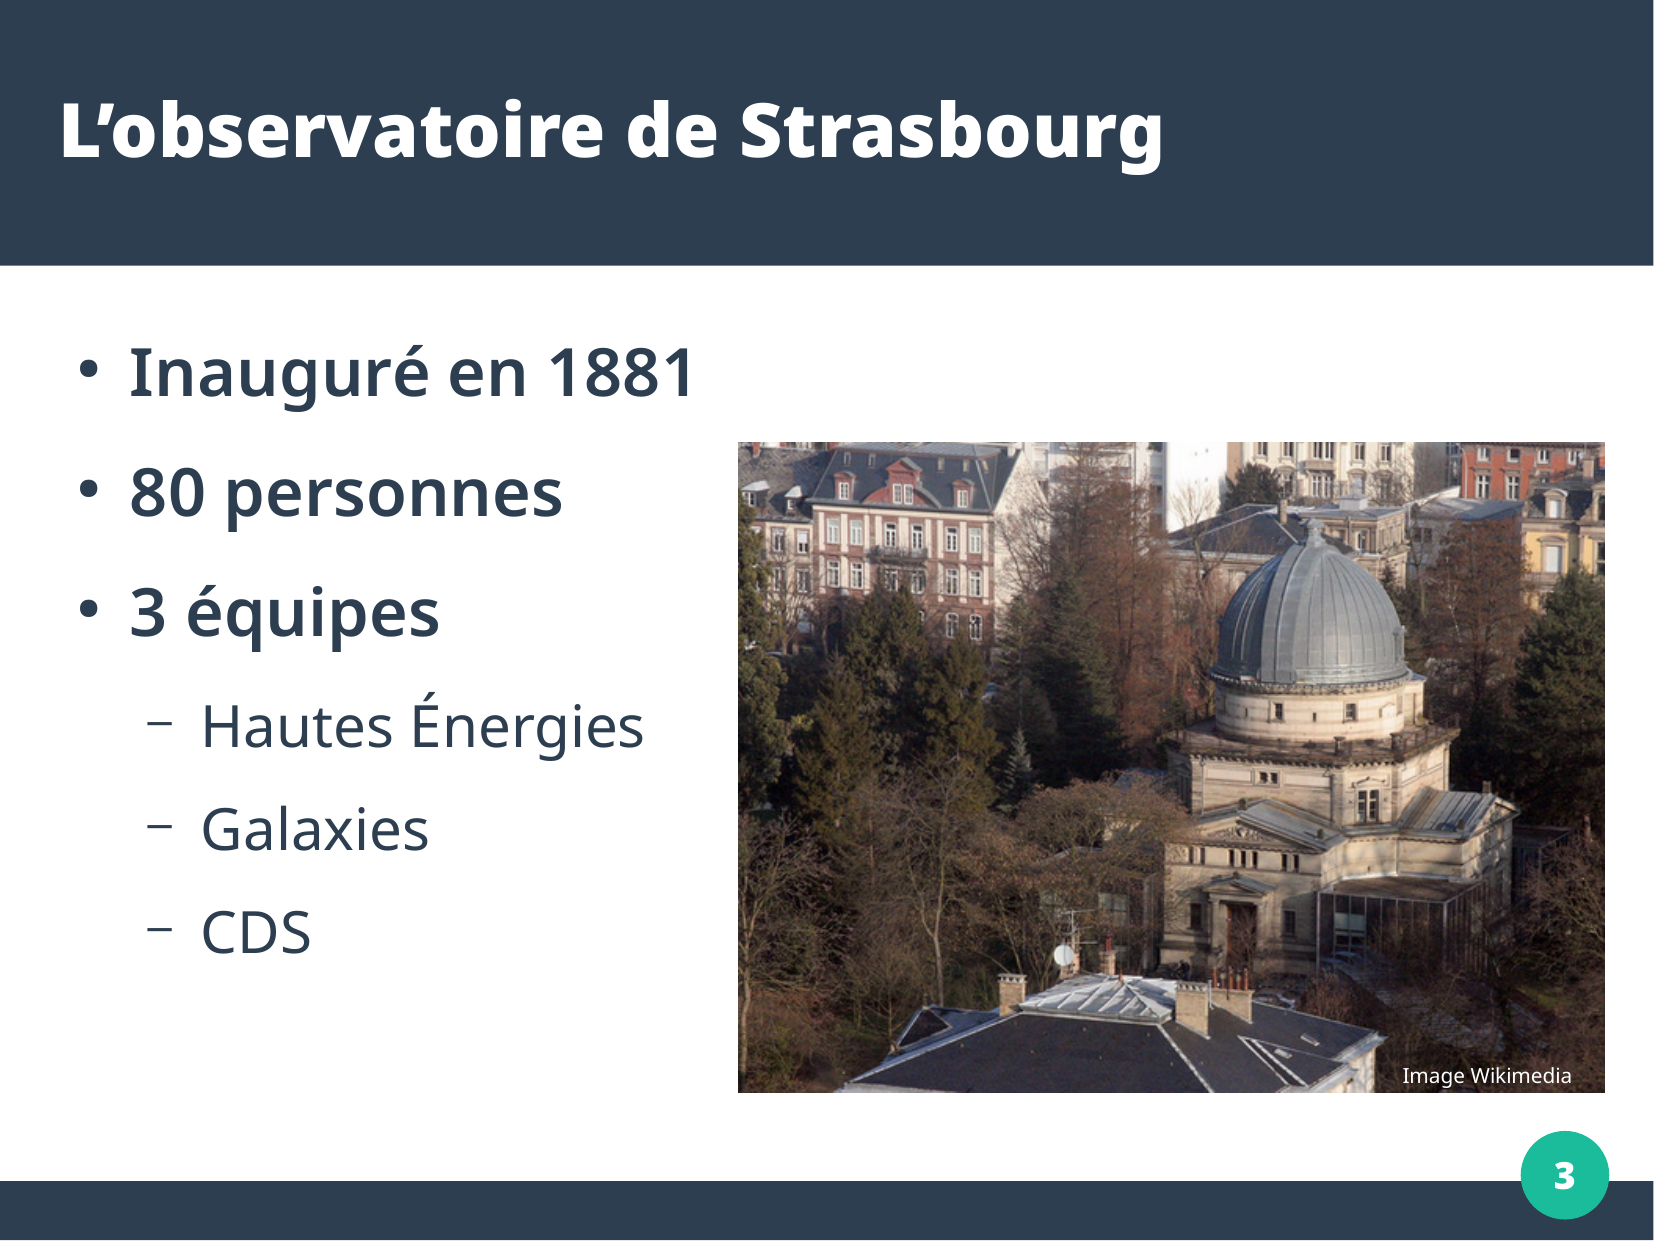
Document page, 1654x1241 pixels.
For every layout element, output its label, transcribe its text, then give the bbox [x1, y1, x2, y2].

text_box Image Wikimedia [1387, 1053, 1625, 1093]
title L’observatoire de Strasbourg [59, 49, 1595, 207]
list Inauguré en 1881 80 personnes 3 équipes Hautes Énergies Galaxies CDS [59, 324, 1595, 1152]
picture [738, 442, 1605, 1093]
